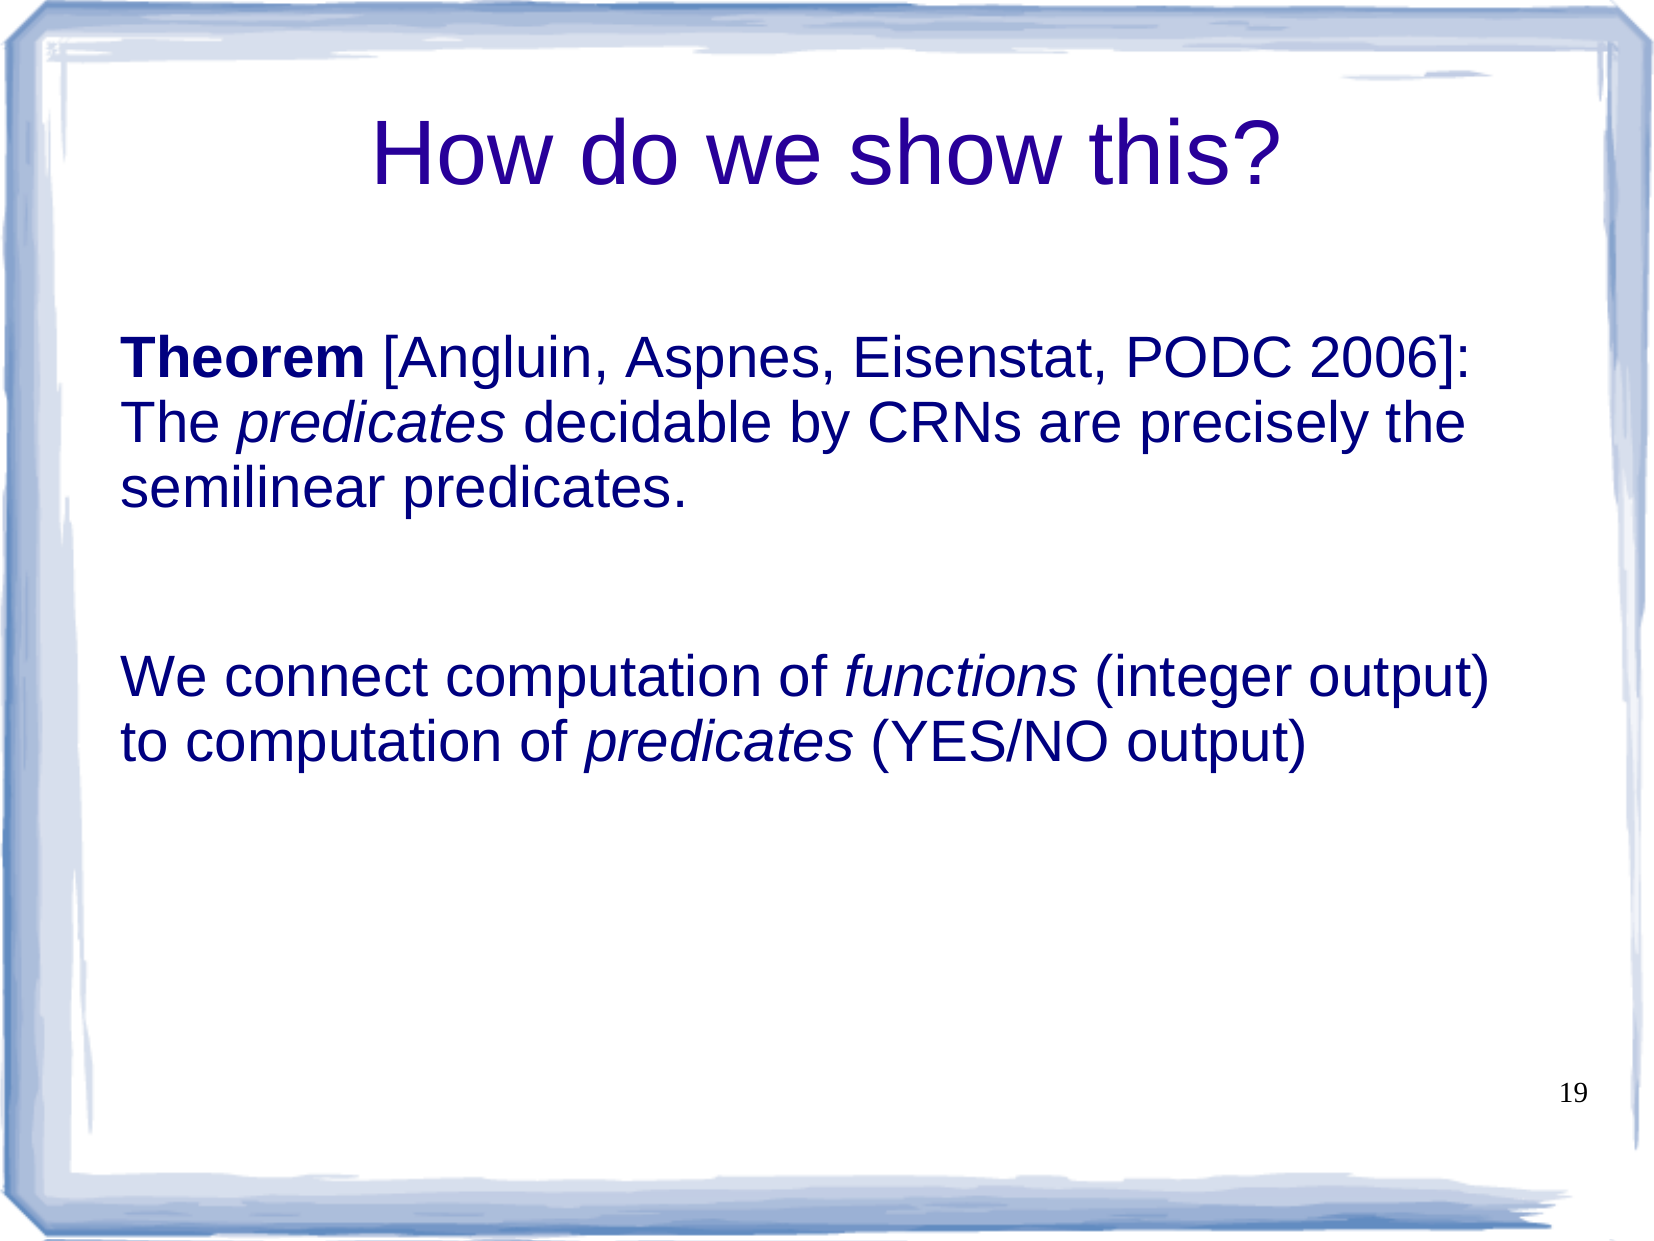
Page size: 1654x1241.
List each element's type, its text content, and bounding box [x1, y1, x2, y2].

picture [0, 0, 1654, 1241]
title How do we show this? [82, 49, 1571, 257]
list Theorem [Angluin, Aspnes, Eisenstat, PODC 2006]: The predicates decidable by CRNs are precisely the semilinear predicates. We connect computation of functions (integer output) to computation of predicates (YES/NO output) [120, 324, 1551, 1144]
